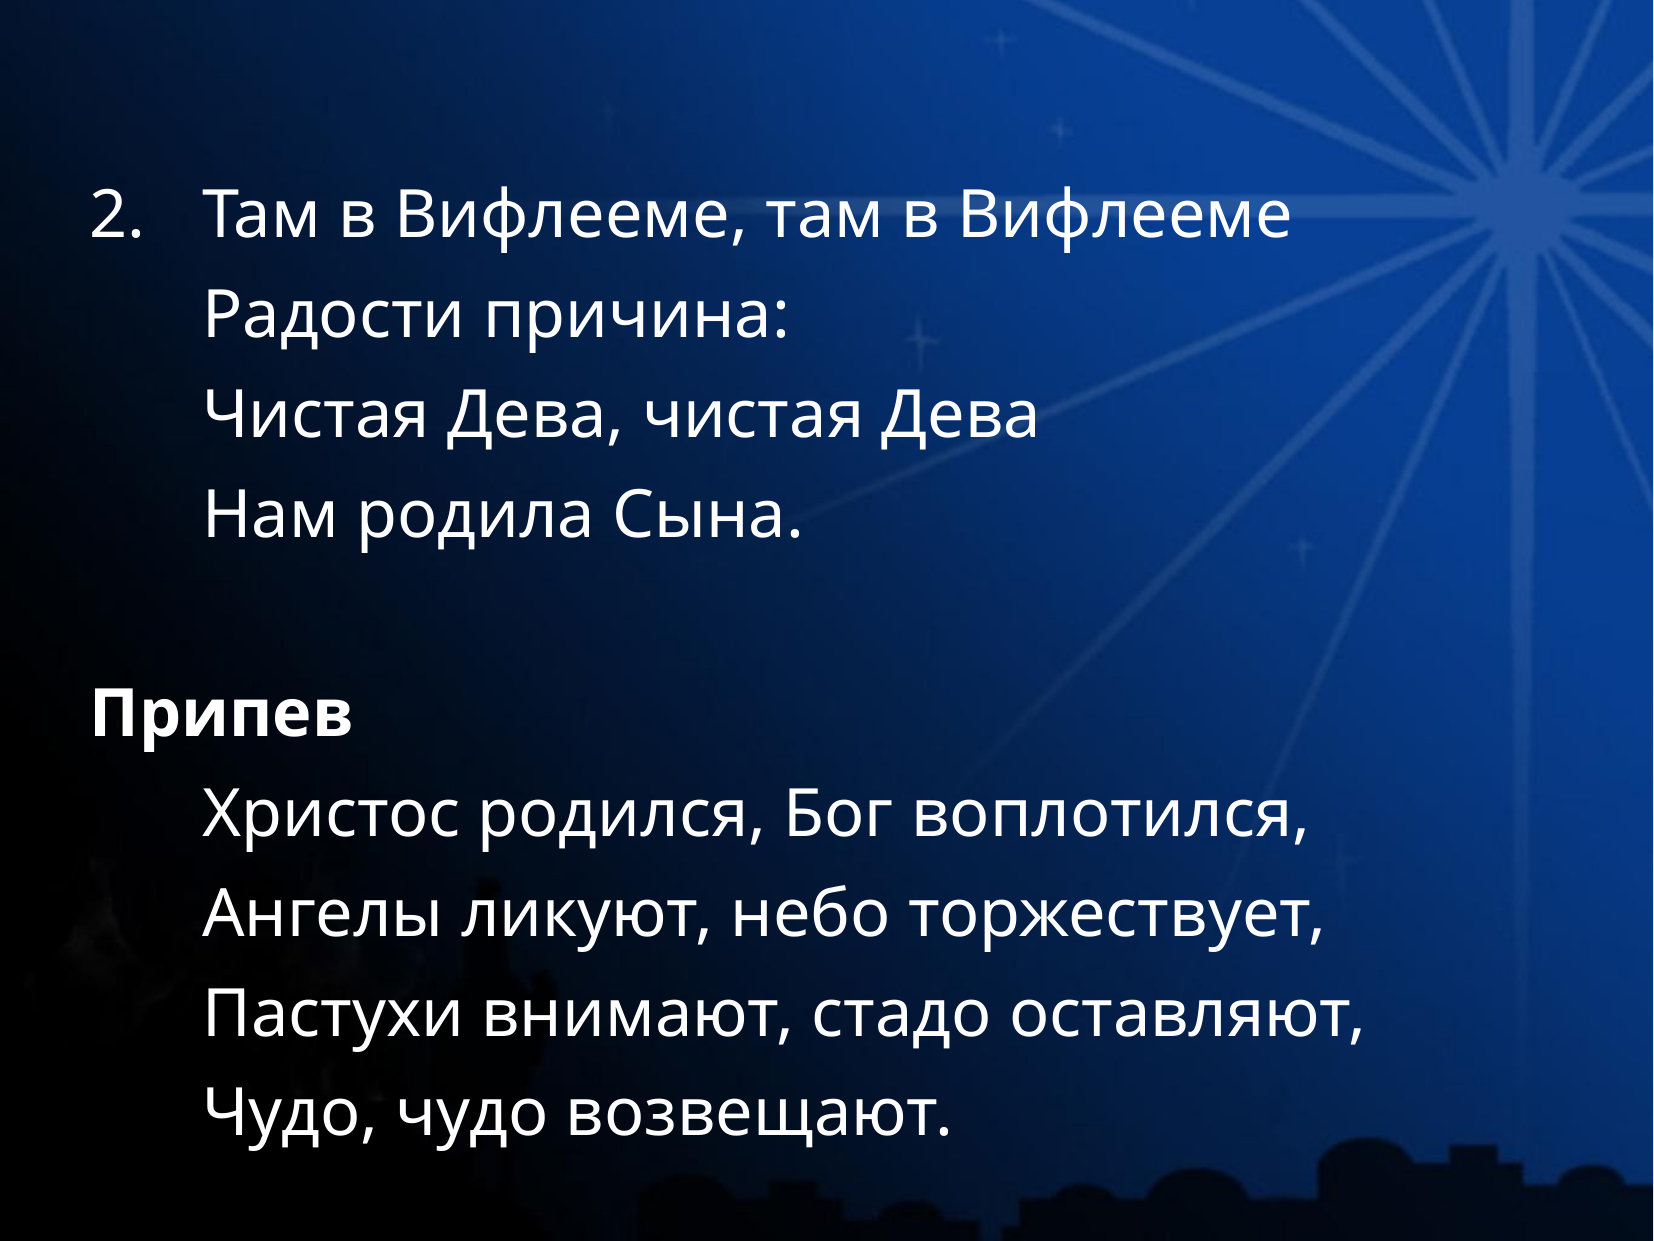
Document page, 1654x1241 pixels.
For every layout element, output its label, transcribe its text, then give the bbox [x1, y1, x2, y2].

picture [0, 0, 1654, 1241]
text_box 2. Там в Вифлееме, там в Вифлееме Радости причина: Чистая Дева, чистая Дева Нам родила Сына. Припев Христос родился, Бог воплотился, Ангелы ликуют, небо торжествует, Пастухи внимают, стадо оставляют, Чудо, чудо возвещают. [75, 150, 1576, 1163]
